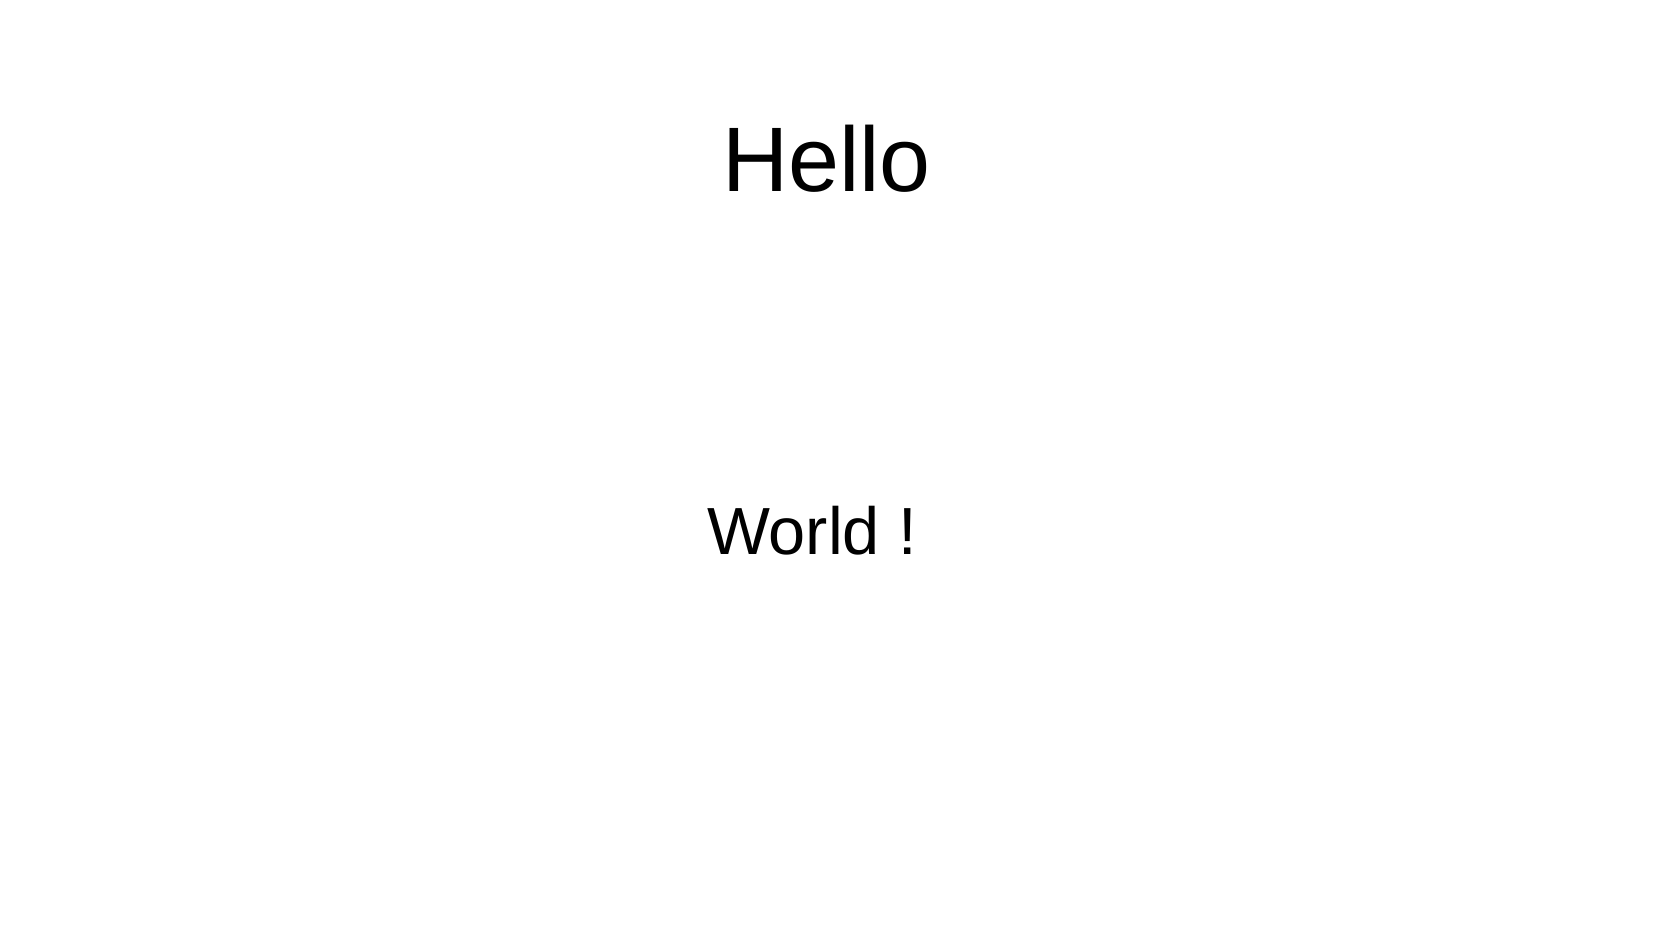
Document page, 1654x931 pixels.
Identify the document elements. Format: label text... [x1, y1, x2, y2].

subtitle World ! [88, 324, 1536, 739]
title Hello [59, 23, 1595, 296]
